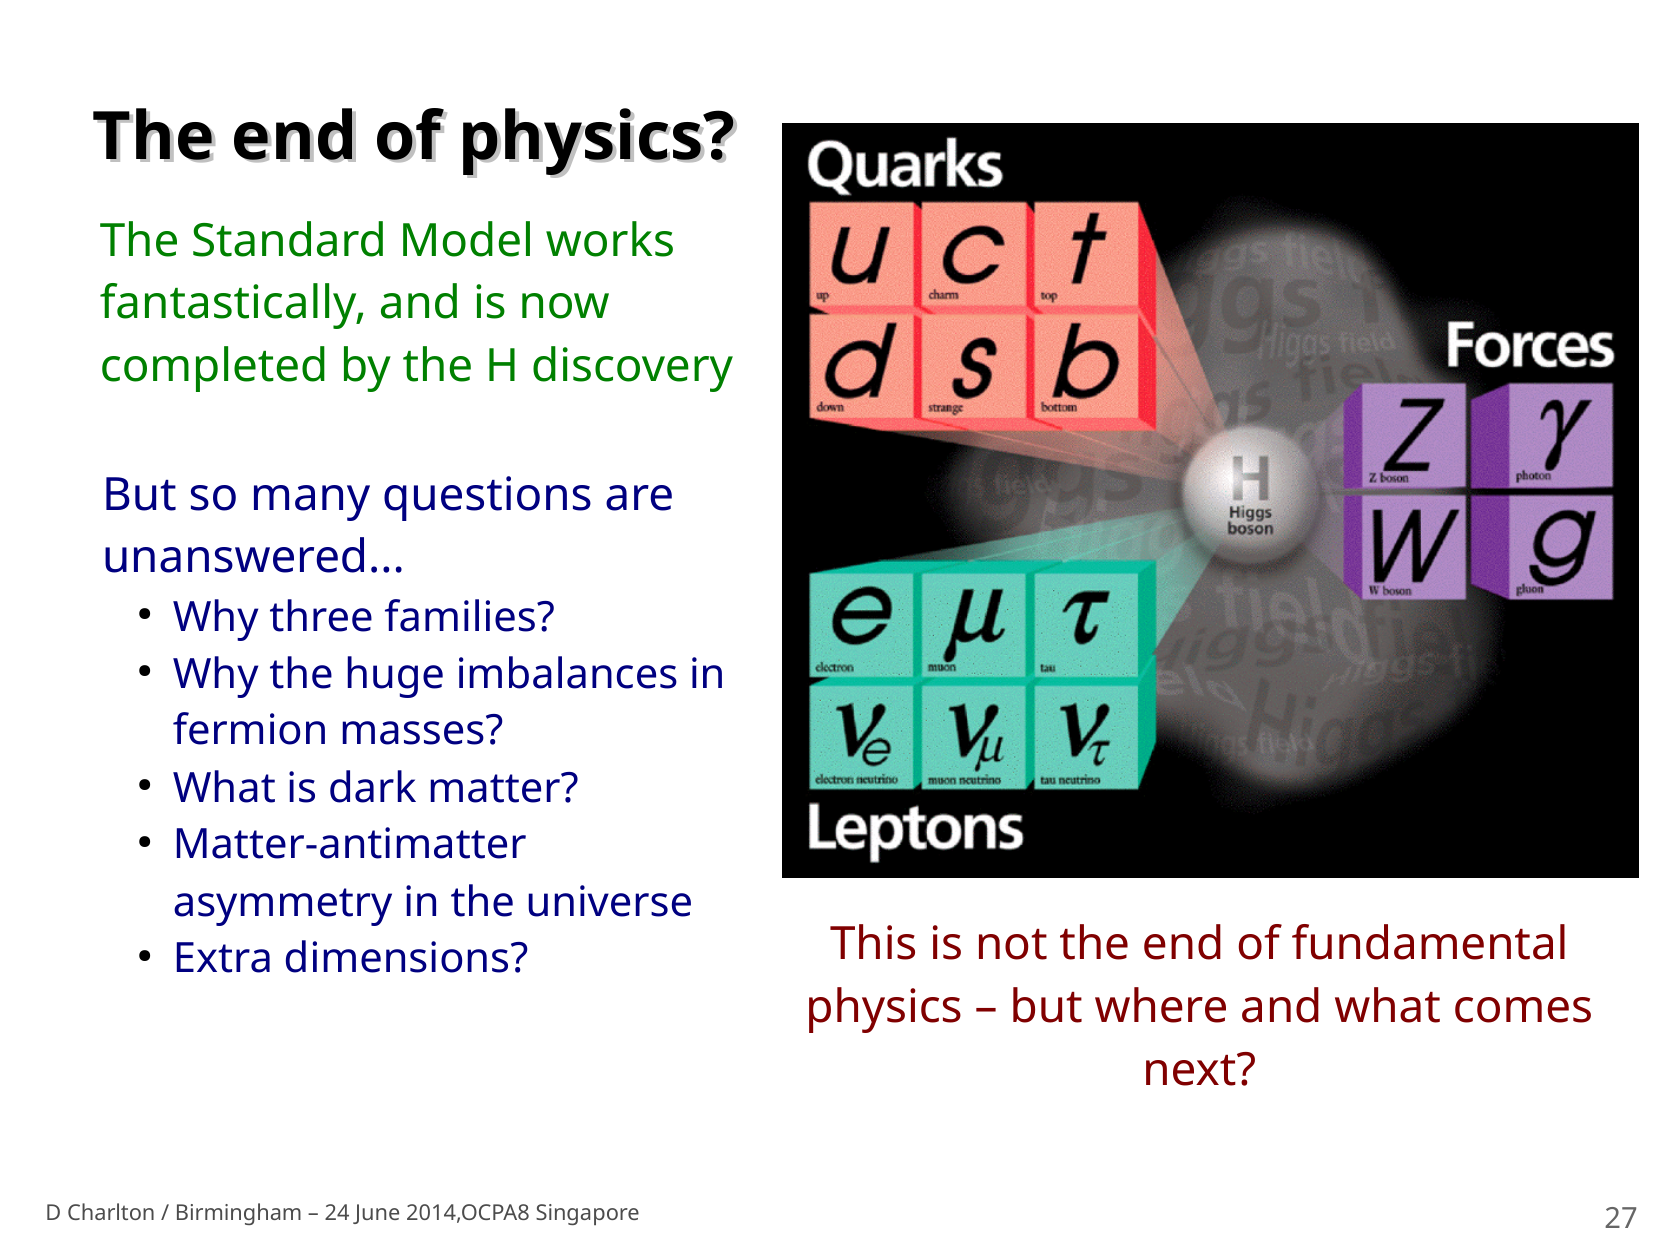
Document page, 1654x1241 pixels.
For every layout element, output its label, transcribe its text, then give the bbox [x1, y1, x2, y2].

text_box The Standard Model works fantastically, and is now completed by the H discovery [85, 199, 763, 490]
text_box The end of physics? [78, 80, 1424, 174]
text_box But so many questions are unanswered... Why three families? Why the huge imbalances in fermion masses? What is dark matter? Matter-antimatter asymmetry in the universe Extra dimensions? [87, 453, 754, 943]
text_box This is not the end of fundamental physics – but where and what comes next? [772, 903, 1627, 1103]
picture [782, 123, 1639, 878]
